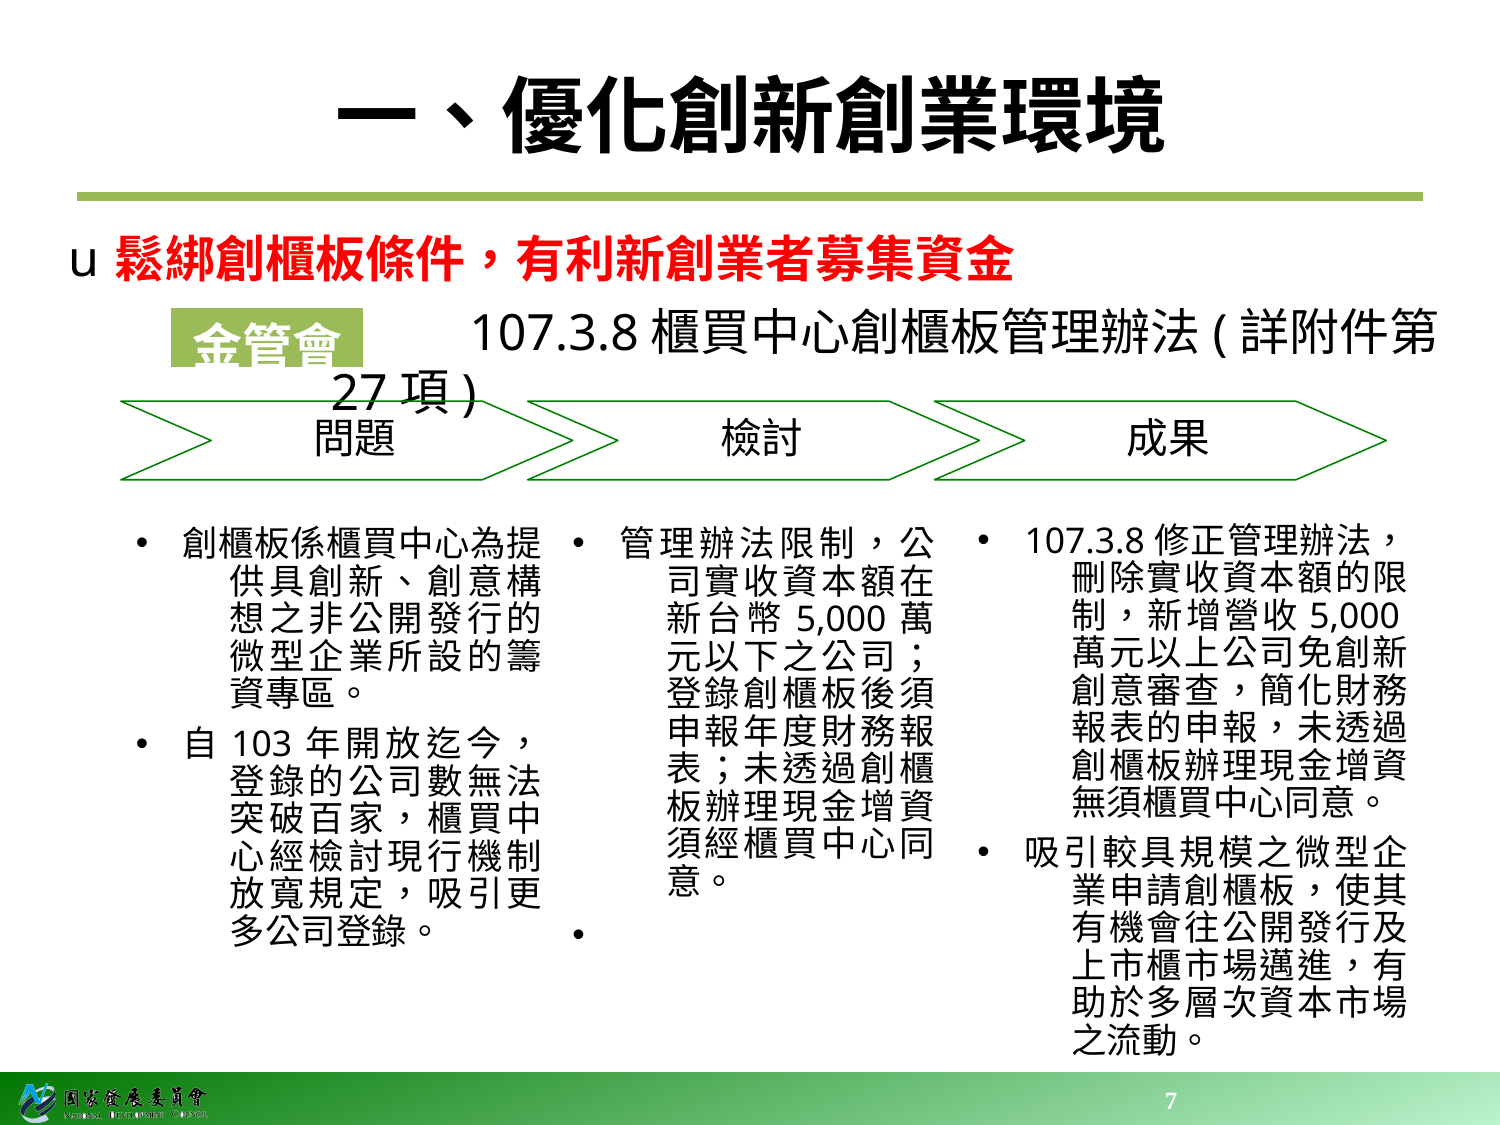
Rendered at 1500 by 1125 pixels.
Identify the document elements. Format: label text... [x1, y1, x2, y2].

title 一、優化創新創業環境 [76, 19, 1427, 207]
text_box 創櫃板係櫃買中心為提供具創新、創意構想之非公開發行的微型企業所設的籌資專區。 自103年開放迄今，登錄的公司數無法突破百家，櫃買中心經檢討現行機制放寬規定，吸引更多公司登錄。 [121, 519, 557, 959]
text_box 成果 [934, 401, 1387, 480]
text_box 管理辦法限制，公司實收資本額在新台幣5,000萬元以下之公司；登錄創櫃板後須申報年度財務報表；未透過創櫃板辦理現金增資須經櫃買中心同意。 [557, 518, 951, 938]
text_box 金管會 [220, 353, 227, 363]
text_box 107.3.8修正管理辦法，刪除實收資本額的限制，新增營收5,000萬元以上公司免創新創意審查，簡化財務報表的申報，未透過創櫃板辦理現金增資無須櫃買中心同意。 吸引較具規模之微型企業申請創櫃板，使其有機會往公開發行及上市櫃市場邁進，有助於多層次資本市場之流動。 [962, 515, 1424, 1048]
text_box 金管會 [210, 331, 225, 337]
text_box 檢討 [527, 401, 980, 480]
text_box 問題 [120, 401, 573, 480]
text_box 金管會 [206, 353, 214, 363]
text_box 7 [1149, 1069, 1500, 1125]
text_box 鬆綁創櫃板條件，有利新創業者募集資金 107.3.8櫃買中心創櫃板管理辦法(詳附件第27項) [53, 220, 1500, 500]
text_box 金管會 [171, 308, 363, 367]
